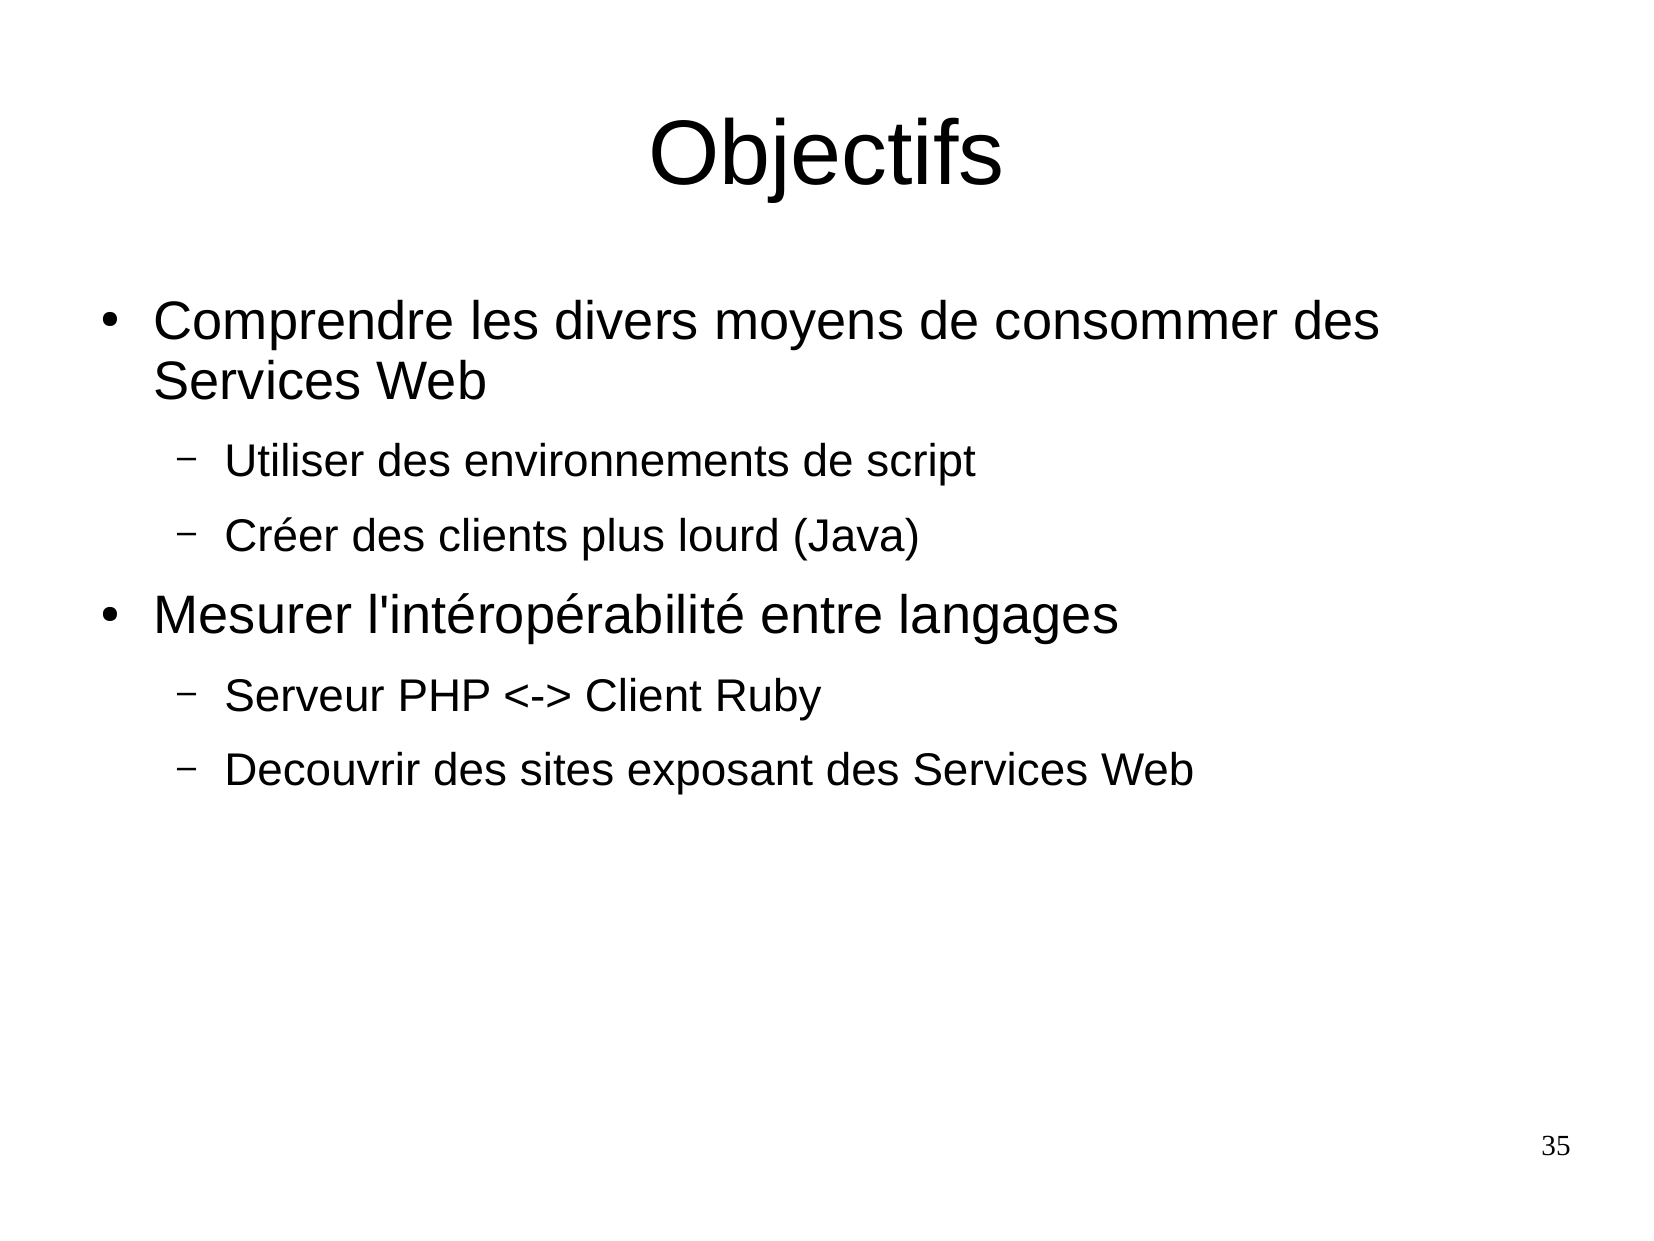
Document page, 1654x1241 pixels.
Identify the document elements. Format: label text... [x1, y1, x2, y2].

list Comprendre les divers moyens de consommer des Services Web Utiliser des environnements de script Créer des clients plus lourd (Java) Mesurer l'intéropérabilité entre langages Serveur PHP <-> Client Ruby Decouvrir des sites exposant des Services Web [82, 290, 1571, 1094]
title Objectifs [82, 56, 1571, 250]
